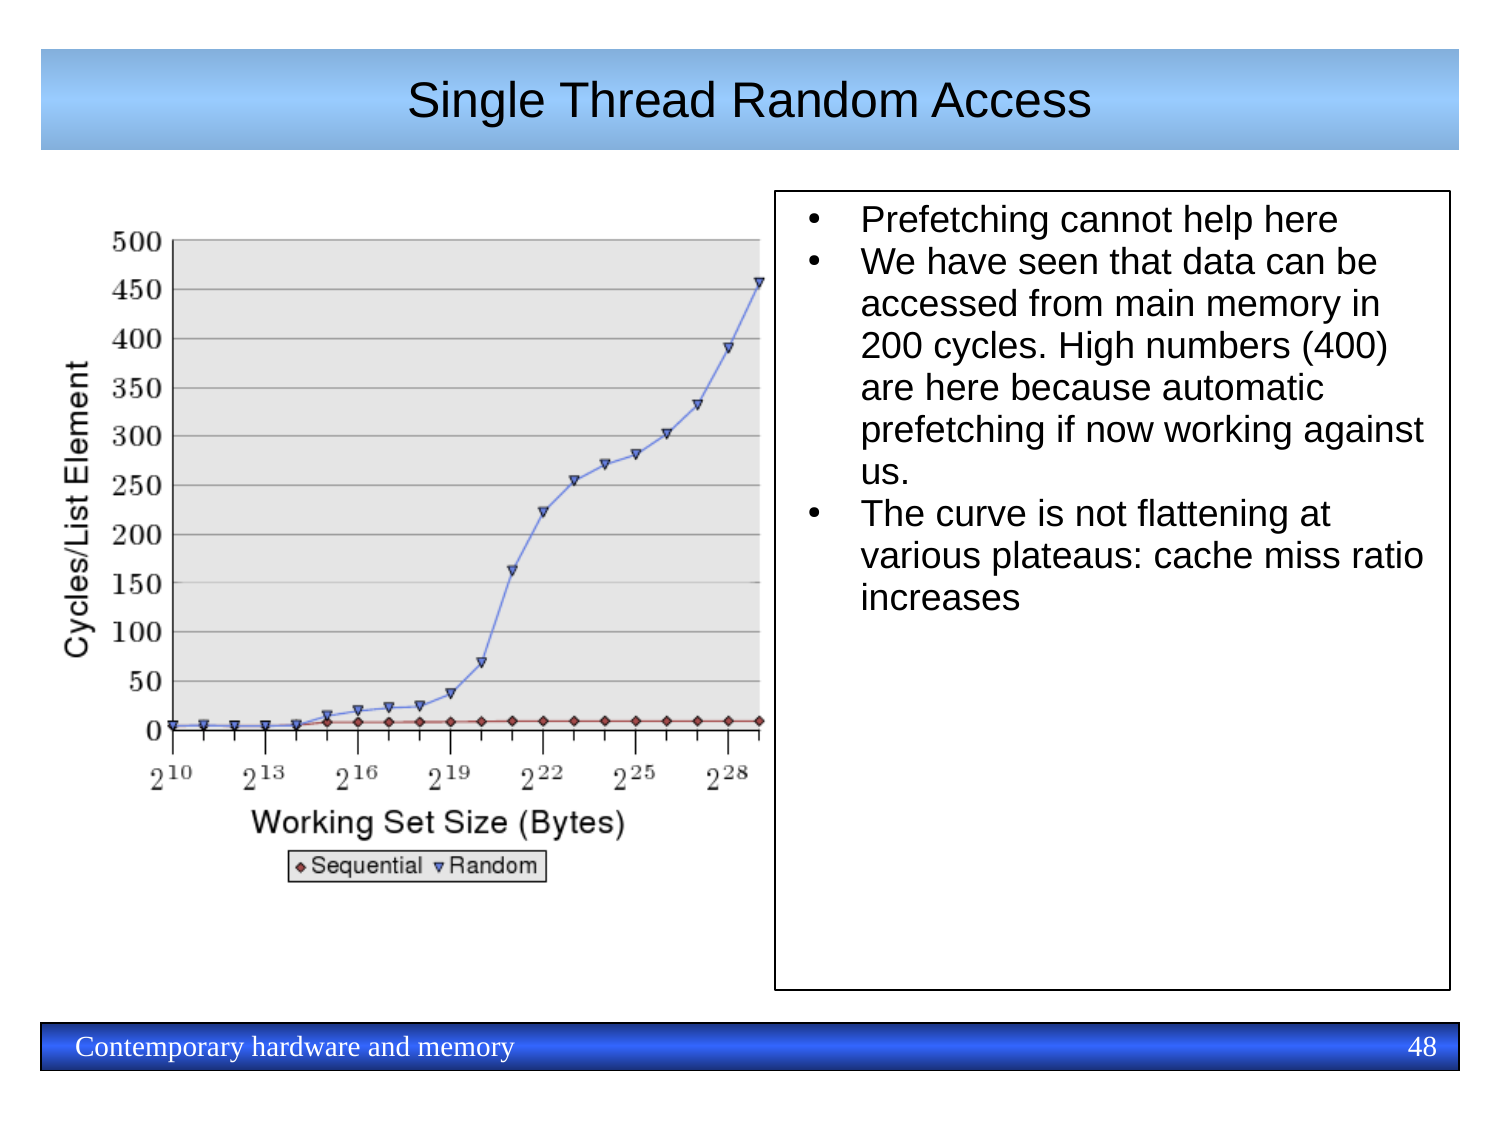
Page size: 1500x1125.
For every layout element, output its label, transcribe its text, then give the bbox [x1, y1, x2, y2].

list Prefetching cannot help here We have seen that data can be accessed from main memory in 200 cycles. High numbers (400) are here because automatic prefetching if now working against us. The curve is not flattening at various plateaus: cache miss ratio increases [774, 191, 1450, 990]
picture [49, 224, 774, 892]
title Single Thread Random Access [41, 49, 1459, 150]
